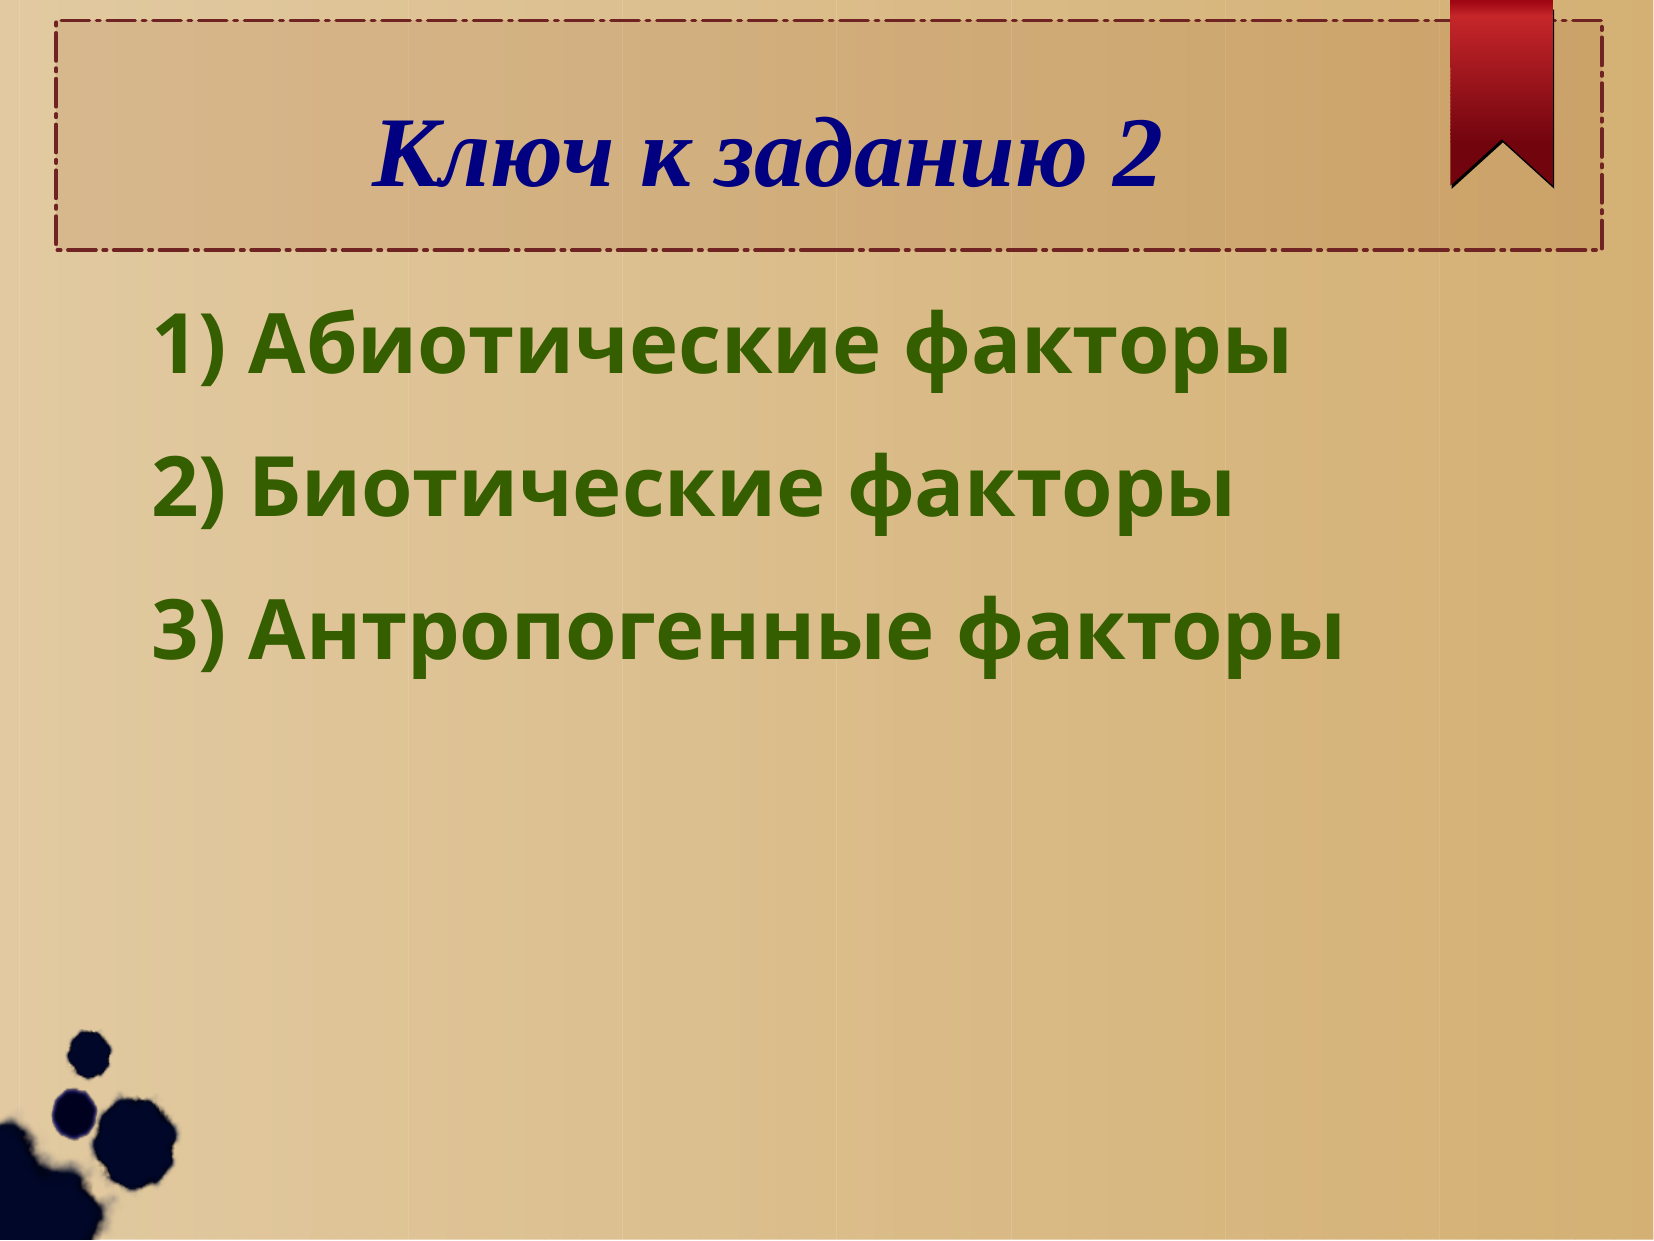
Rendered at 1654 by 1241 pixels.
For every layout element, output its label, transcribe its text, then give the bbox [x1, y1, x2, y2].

title Ключ к заданию 2 [82, 49, 1453, 257]
list 1) Абиотические факторы 2) Биотические факторы 3) Антропогенные факторы [80, 284, 1536, 1004]
